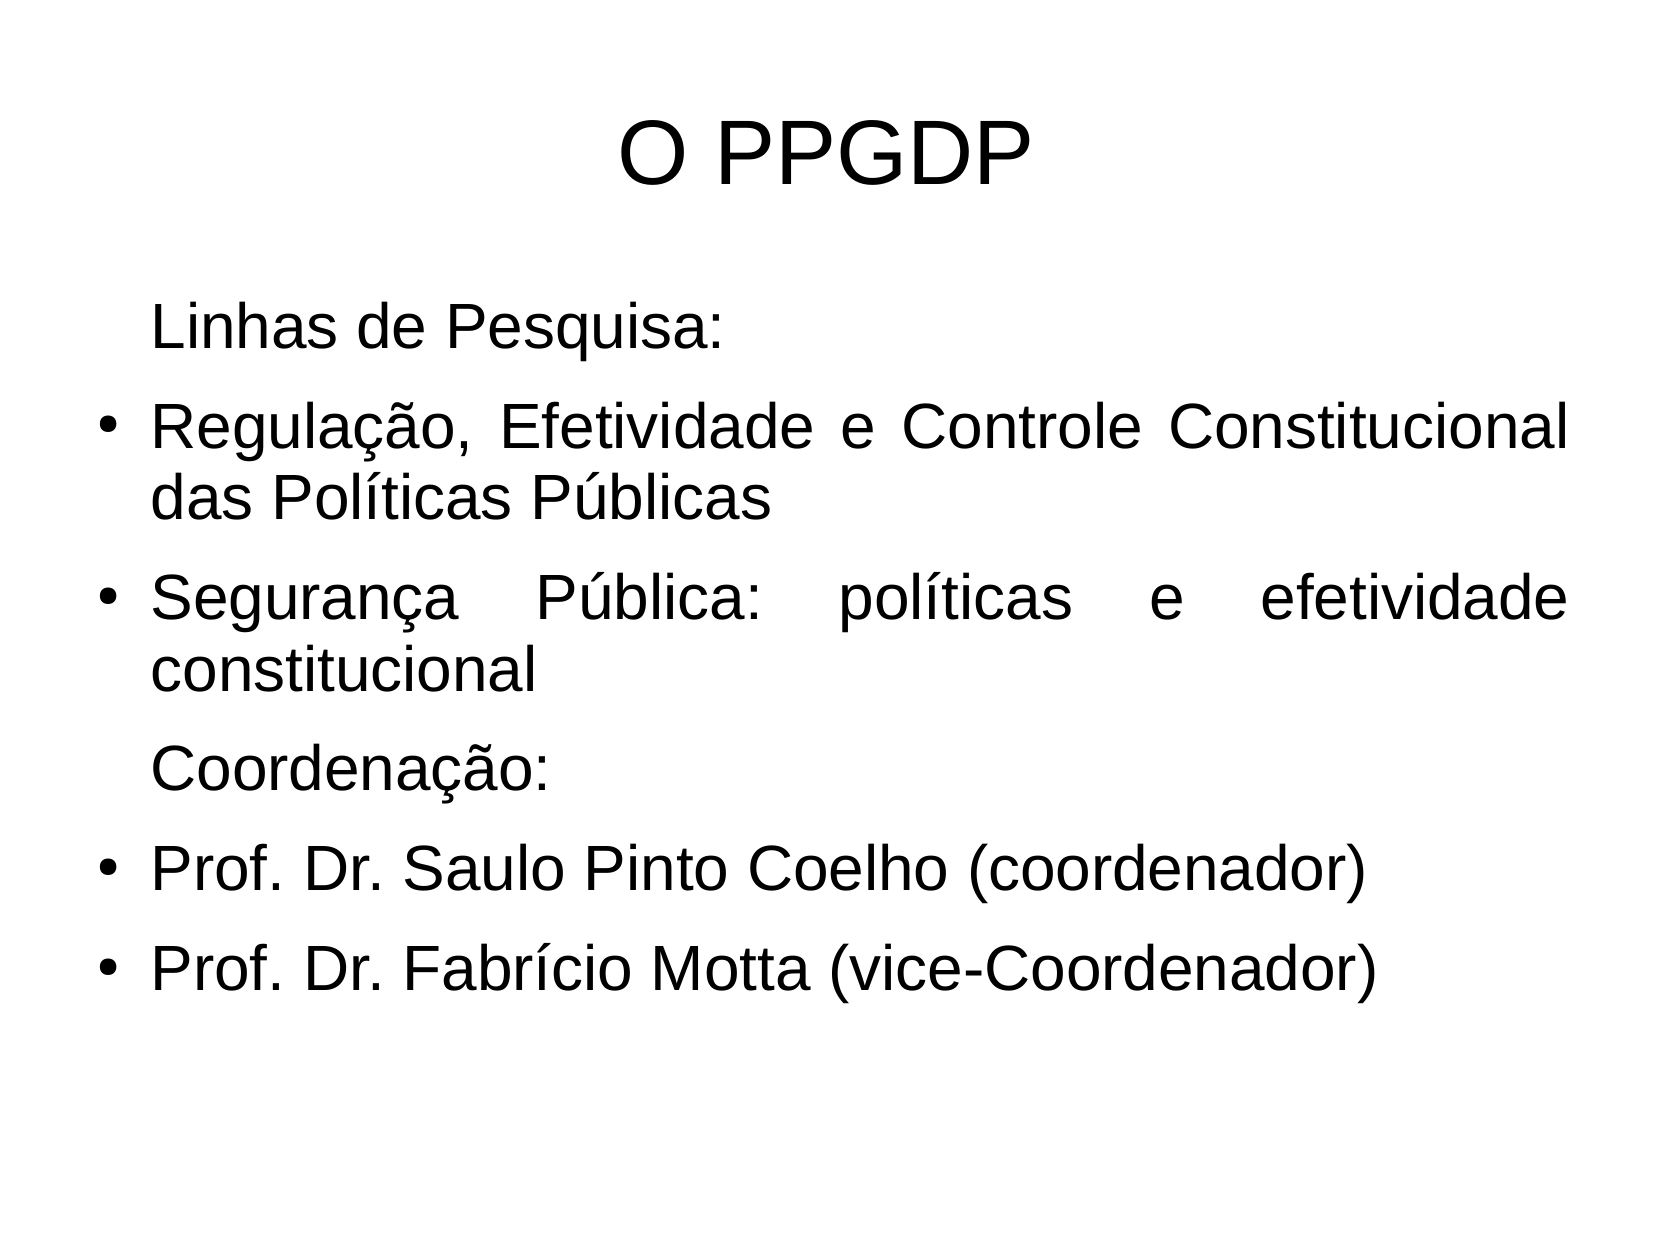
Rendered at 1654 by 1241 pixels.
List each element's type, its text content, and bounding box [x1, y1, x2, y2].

title O PPGDP [82, 49, 1571, 257]
list Linhas de Pesquisa: Regulação, Efetividade e Controle Constitucional das Políticas Públicas Segurança Pública: políticas e efetividade constitucional Coordenação: Prof. Dr. Saulo Pinto Coelho (coordenador) Prof. Dr. Fabrício Motta (vice-Coordenador) [82, 290, 1571, 1010]
